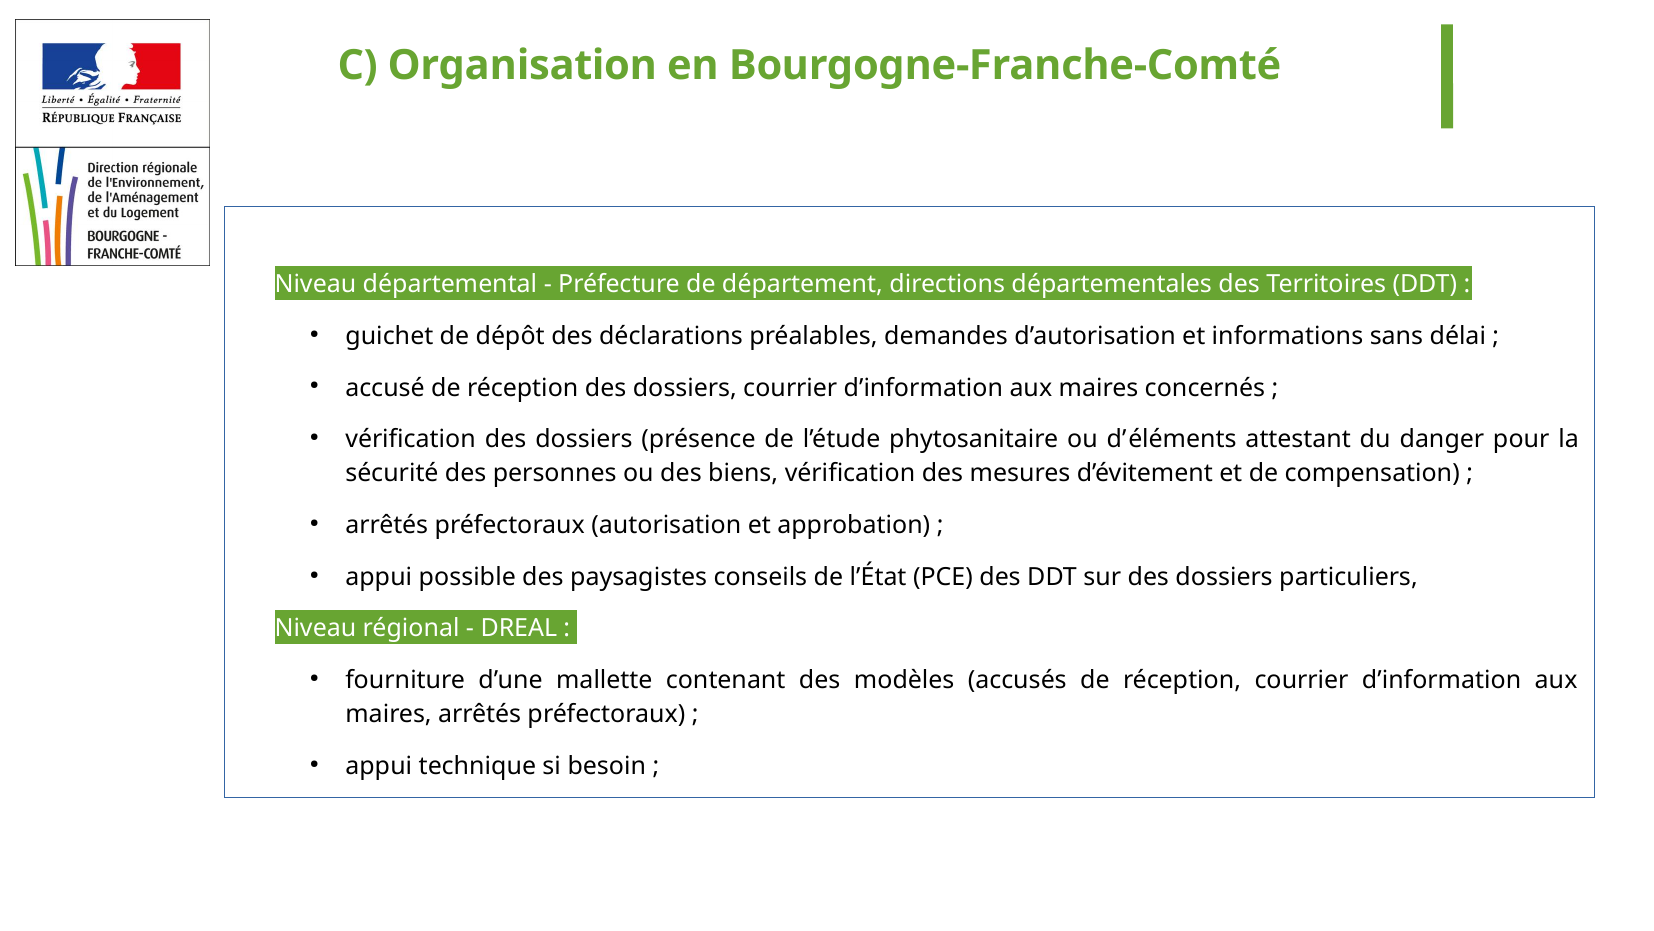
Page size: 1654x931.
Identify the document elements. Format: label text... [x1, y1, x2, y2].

picture [15, 19, 210, 266]
text_box Niveau départemental - Préfecture de département, directions départementales des Territoires (DDT) : guichet de dépôt des déclarations préalables, demandes d’autorisation et informations sans délai ; accusé de réception des dossiers, courrier d’information aux maires concernés ; vérification des dossiers (présence de l’étude phytosanitaire ou d’éléments attestant du danger pour la sécurité des personnes ou des biens, vérification des mesures d’évitement et de compensation) ; arrêtés préfectoraux (autorisation et approbation) ; appui possible des paysagistes conseils de l’État (PCE) des DDT sur des dossiers particuliers, Niveau régional - DREAL : fourniture d’une mallette contenant des modèles (accusés de réception, courrier d’information aux maires, arrêtés préfectoraux) ; appui technique si besoin ; [224, 206, 1595, 798]
text_box C) Organisation en Bourgogne-Franche-Comté [322, 27, 1434, 144]
